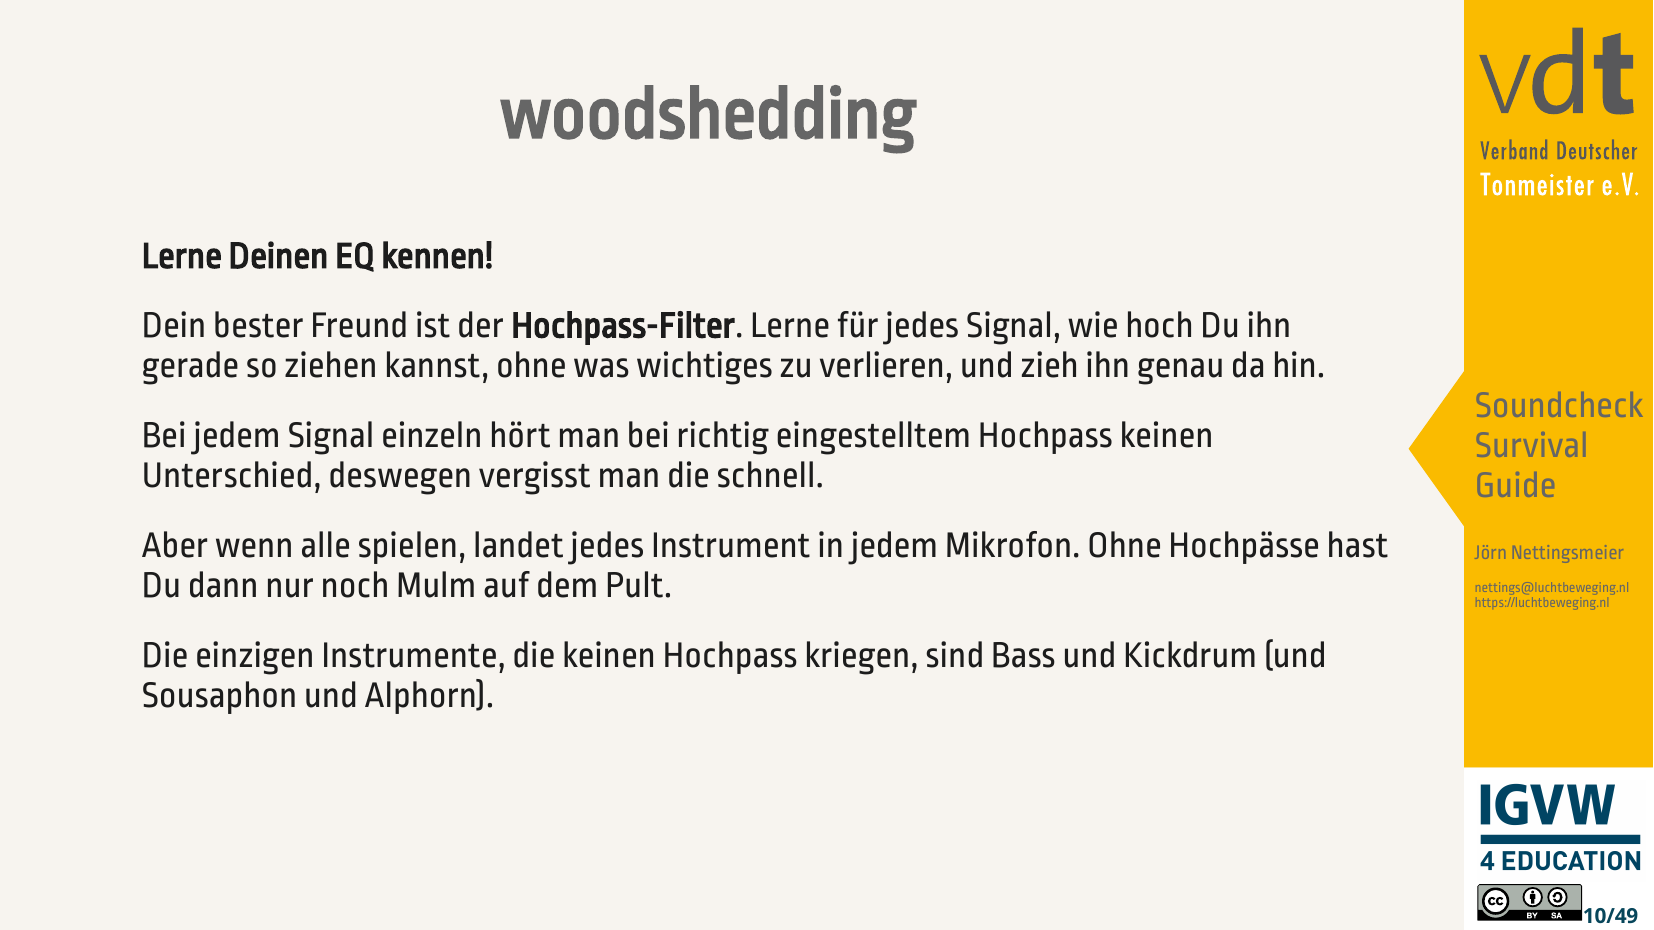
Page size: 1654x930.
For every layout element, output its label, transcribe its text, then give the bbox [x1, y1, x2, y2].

list Lerne Deinen EQ kennen! Dein bester Freund ist der Hochpass-Filter. Lerne für jedes Signal, wie hoch Du ihn gerade so ziehen kannst, ohne was wichtiges zu verlieren, und zieh ihn genau da hin. Bei jedem Signal einzeln hört man bei richtig eingestelltem Hochpass keinen Unterschied, deswegen vergisst man die schnell. Aber wenn alle spielen, landet jedes Instrument in jedem Mikrofon. Ohne Hochpässe hast Du dann nur noch Mulm auf dem Pult. Die einzigen Instrumente, die keinen Hochpass kriegen, sind Bass und Kickdrum (und Sousaphon und Alphorn). [141, 236, 1394, 905]
picture [1477, 780, 1646, 882]
title woodshedding [82, 37, 1335, 193]
